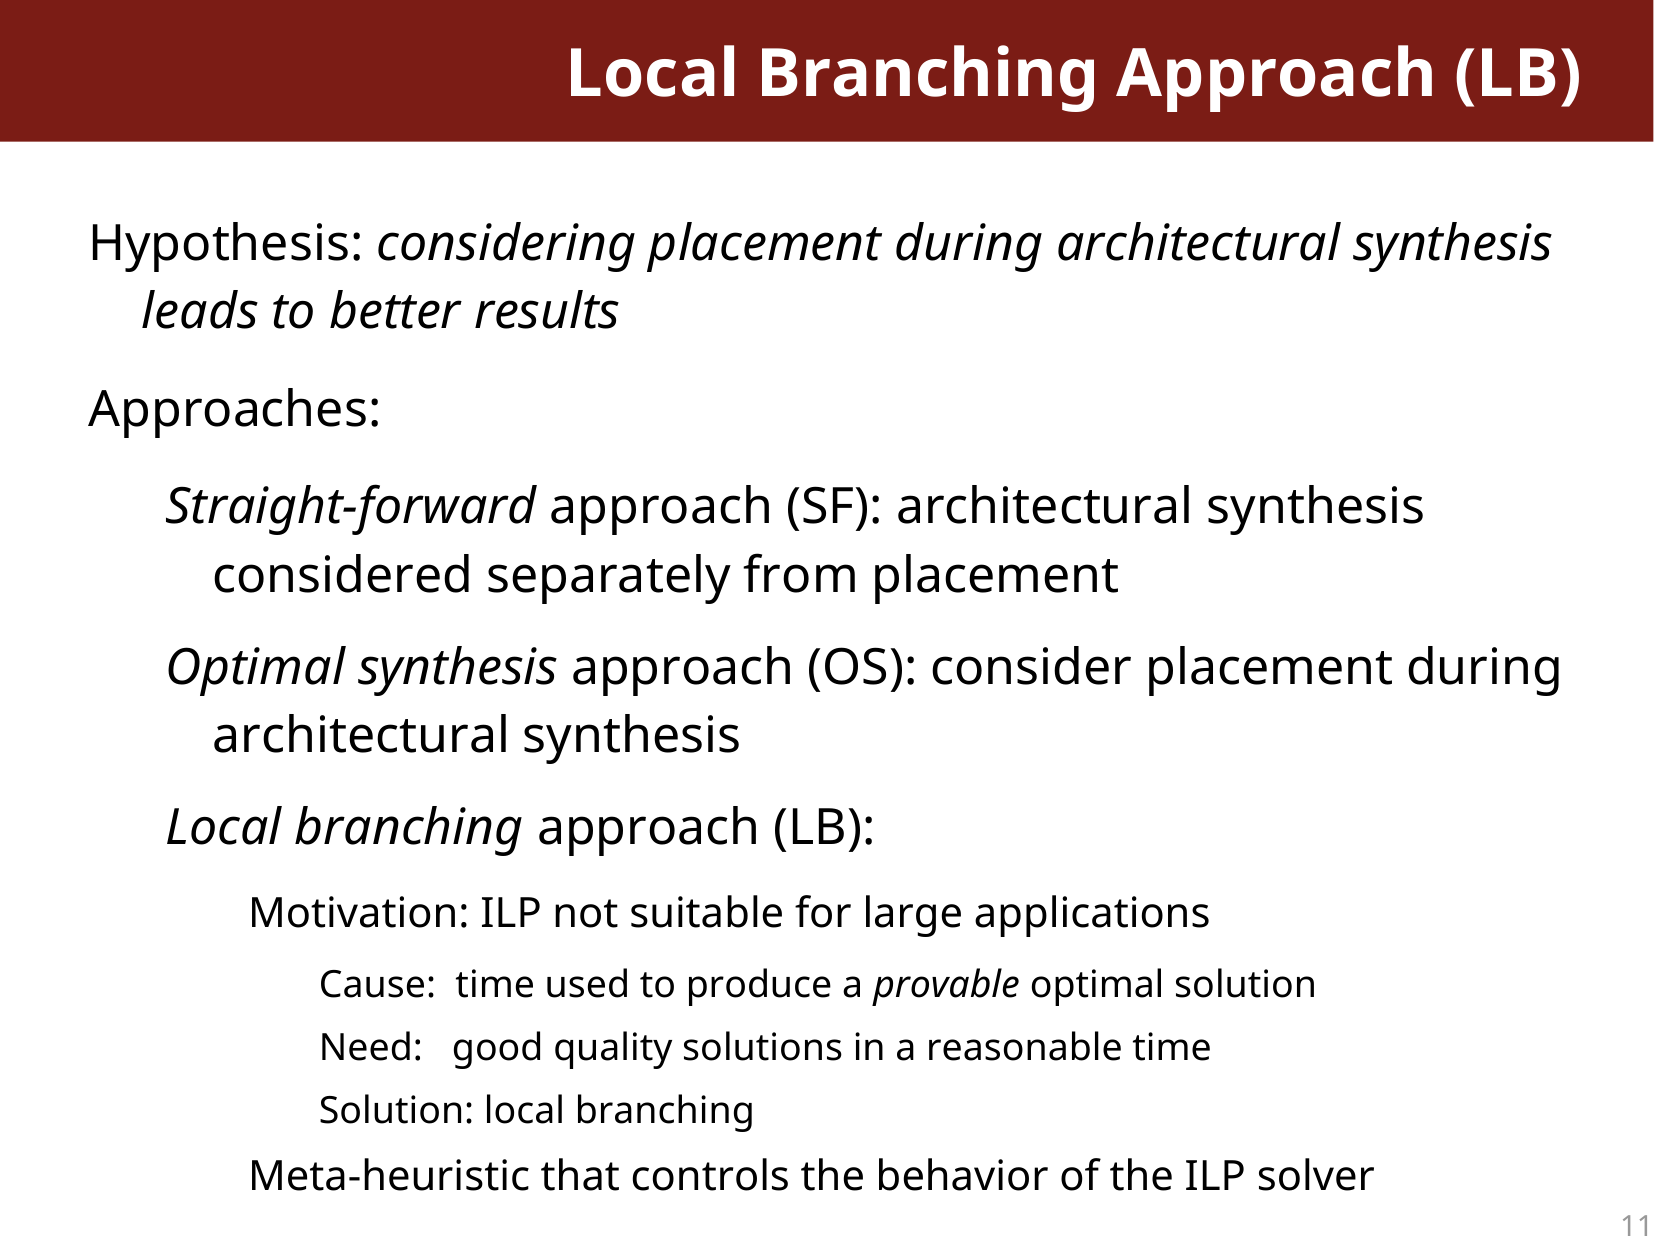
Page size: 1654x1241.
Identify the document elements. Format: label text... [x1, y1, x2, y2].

list Hypothesis: considering placement during architectural synthesis leads to better results Approaches: Straight-forward approach (SF): architectural synthesis considered separately from placement Optimal synthesis approach (OS): consider placement during architectural synthesis Local branching approach (LB): Motivation: ILP not suitable for large applications Cause: time used to produce a provable optimal solution Need: good quality solutions in a reasonable time Solution: local branching Meta-heuristic that controls the behavior of the ILP solver [70, 206, 1630, 1143]
title Local Branching Approach (LB) [0, 7, 1583, 135]
